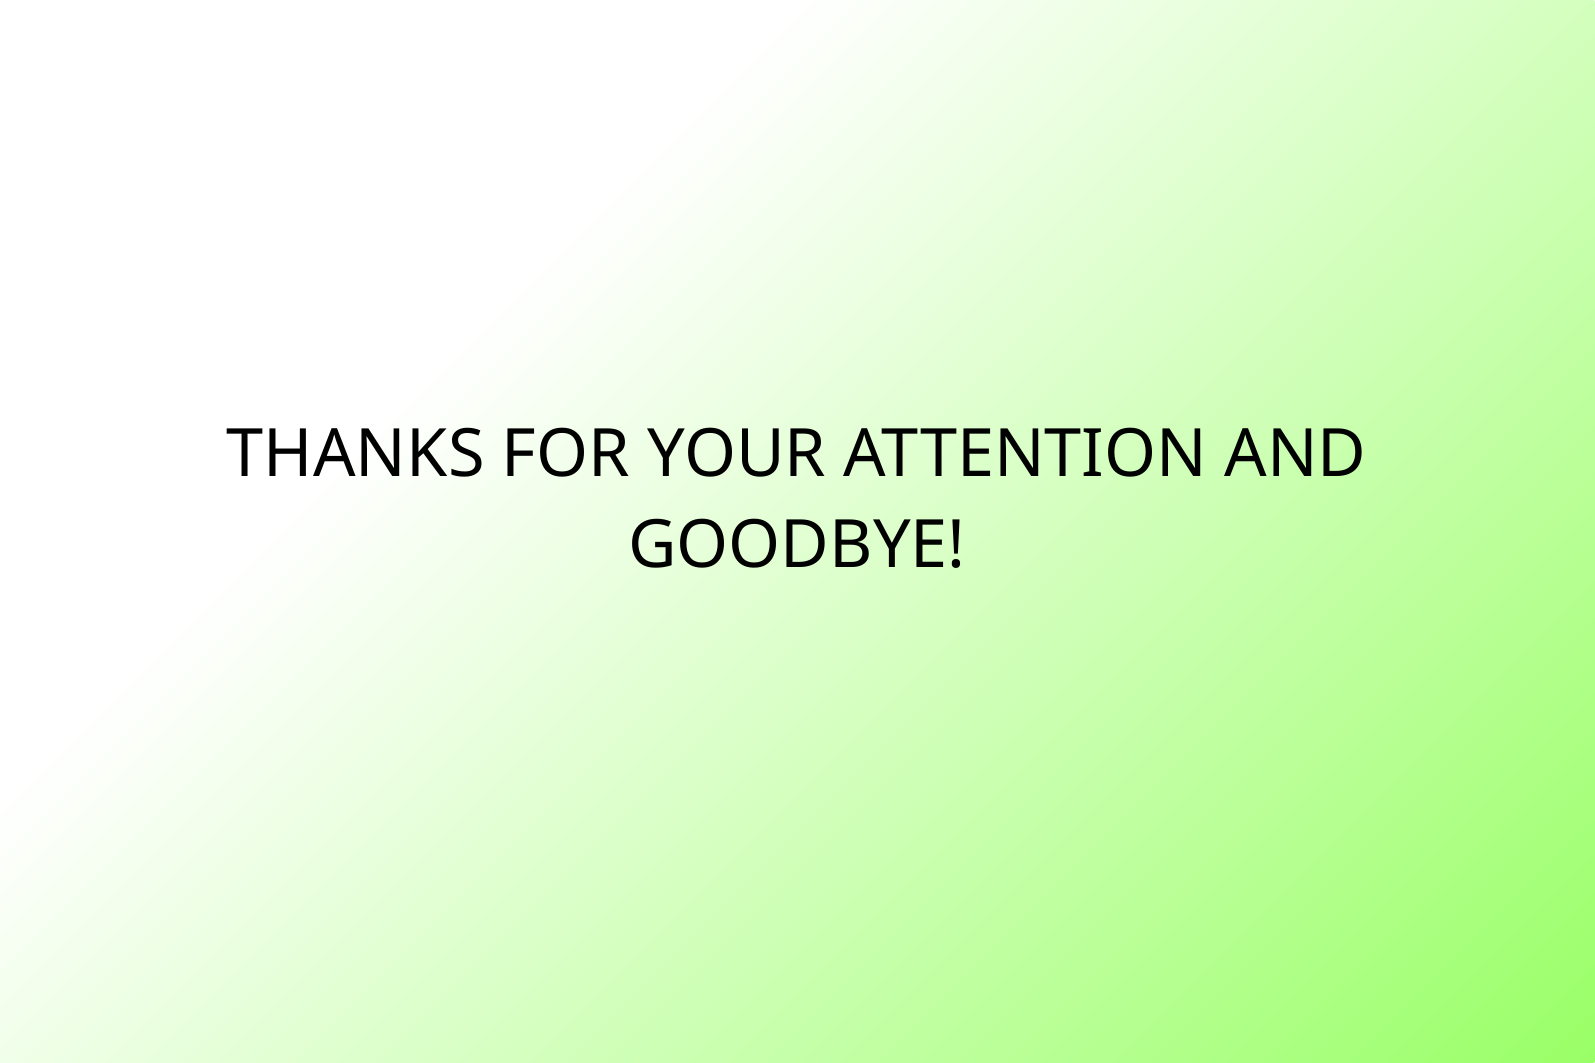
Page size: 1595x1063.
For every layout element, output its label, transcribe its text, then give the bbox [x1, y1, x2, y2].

subtitle THANKS FOR YOUR ATTENTION AND GOODBYE! [79, 42, 1515, 951]
